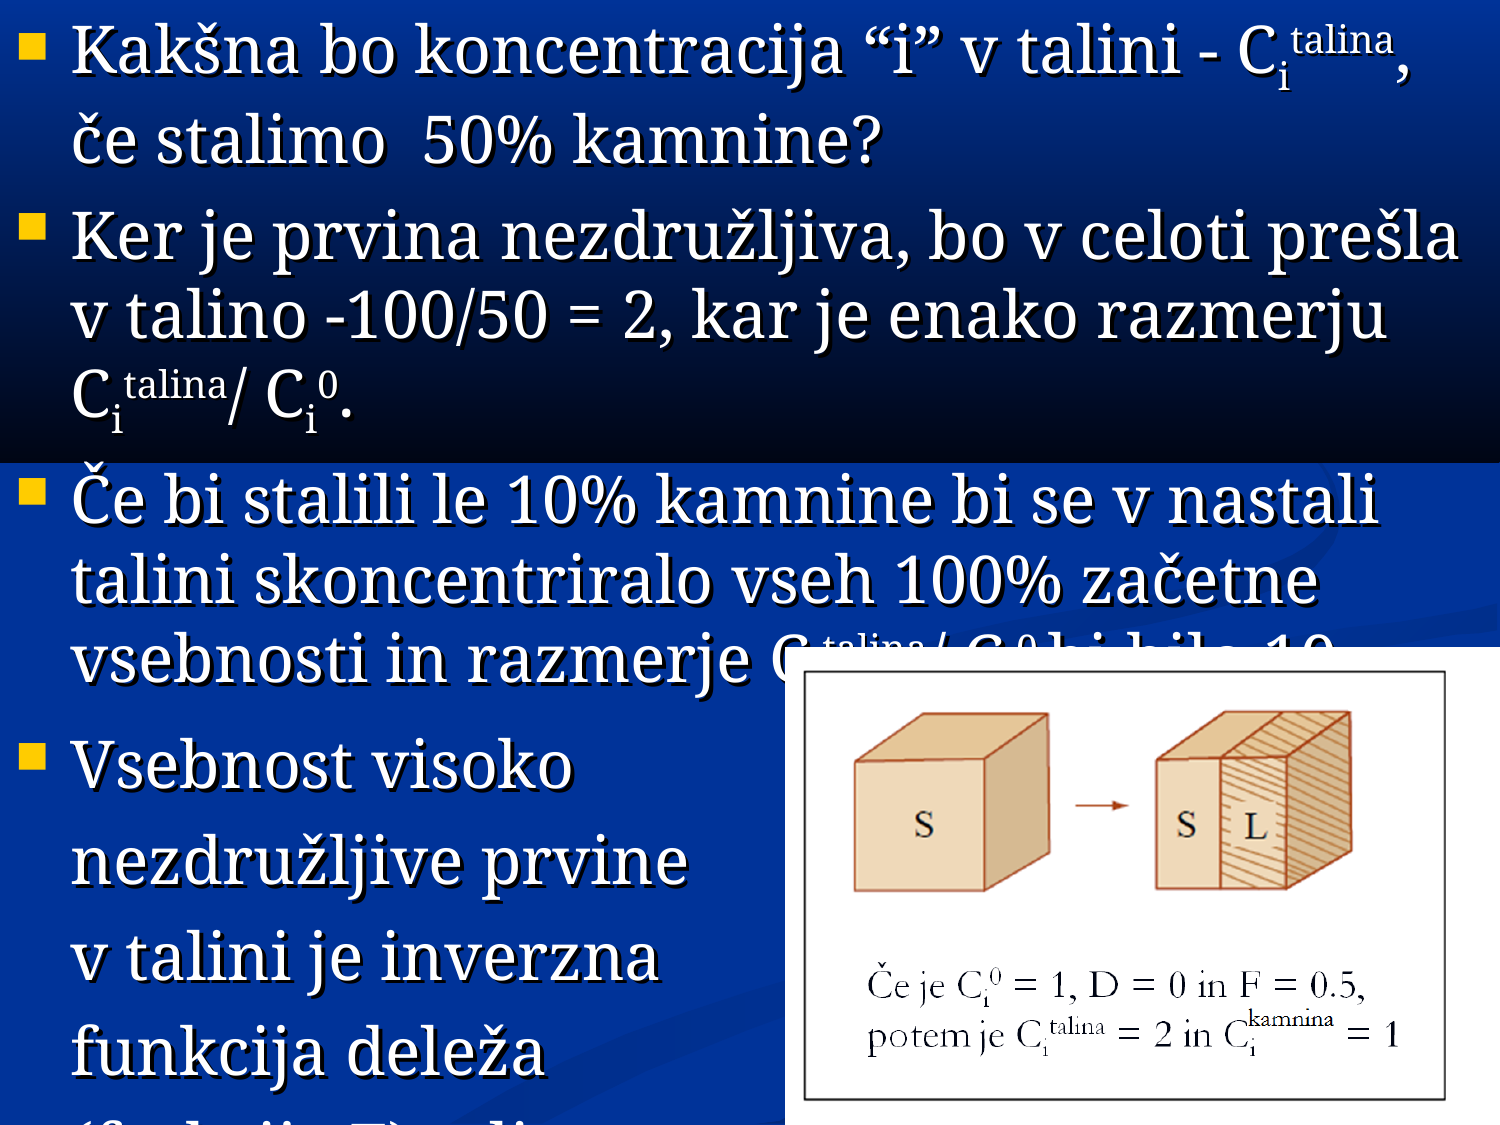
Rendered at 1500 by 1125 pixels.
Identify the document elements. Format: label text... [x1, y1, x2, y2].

list Kakšna bo koncentracija “i” v talini - Citalina, če stalimo 50% kamnine? Ker je prvina nezdružljiva, bo v celoti prešla v talino -100/50 = 2, kar je enako razmerju Citalina/ Ci0. Če bi stalili le 10% kamnine bi se v nastali talini skoncentriralo vseh 100% začetne vsebnosti in razmerje Citalina/ Ci0 bi bilo 10. Vsebnost visoko nezdružljive prvine v talini je inverzna funkcija deleža (frakcije F) taline. [0, 0, 1500, 1125]
text_box [785, 647, 1500, 1125]
